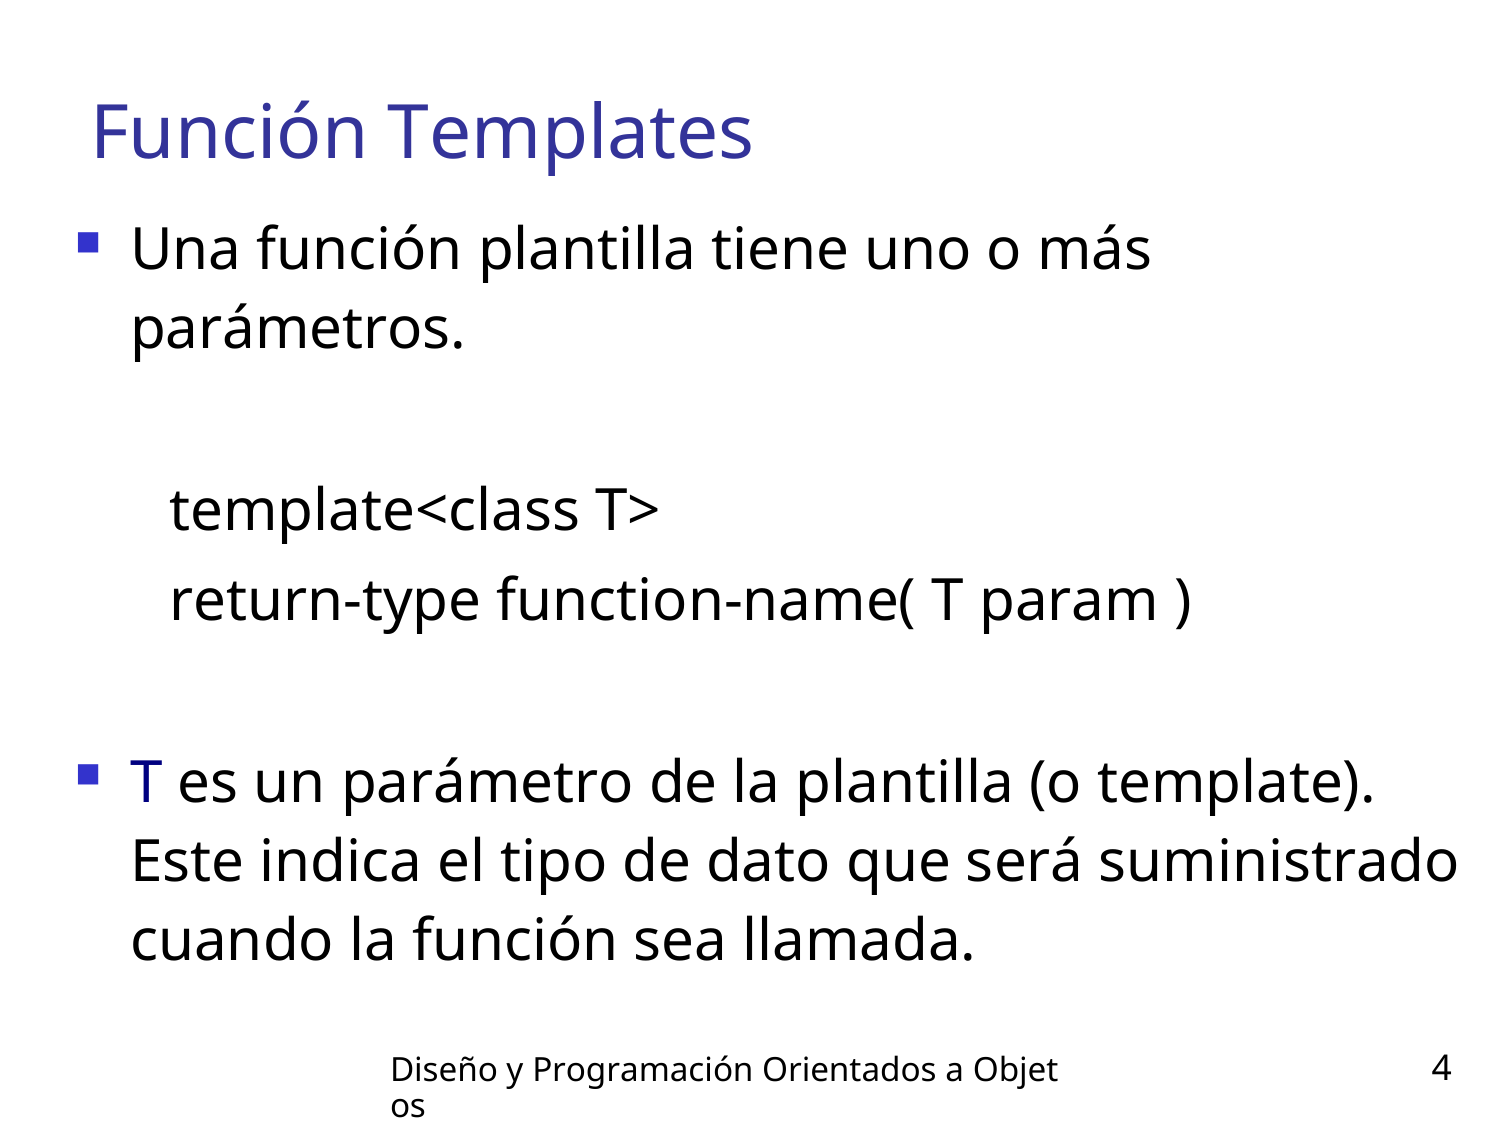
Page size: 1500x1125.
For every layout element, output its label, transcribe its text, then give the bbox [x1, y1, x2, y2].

title Función Templates [75, 10, 1466, 188]
list Una función plantilla tiene uno o más parámetros. template<class T> return-type function-name( T param )‏ T es un parámetro de la plantilla (o template). Este indica el tipo de dato que será suministrado cuando la función sea llamada. [75, 207, 1462, 1013]
